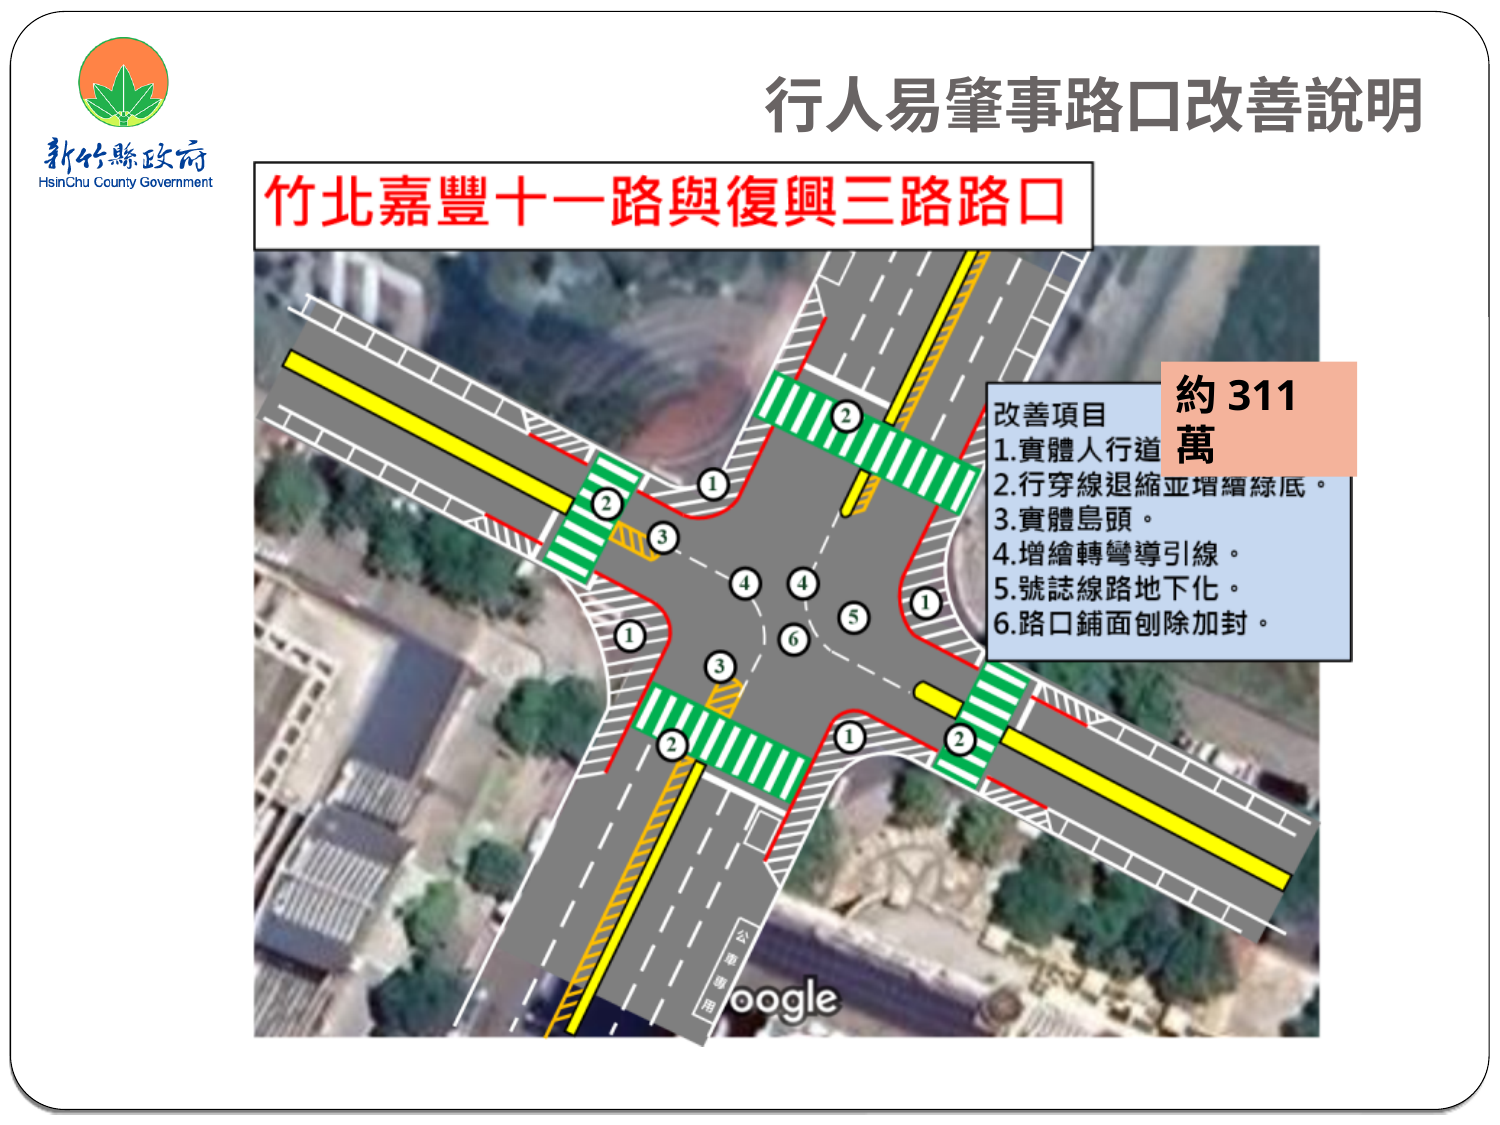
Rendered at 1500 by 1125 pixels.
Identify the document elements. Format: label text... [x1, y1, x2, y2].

text_box 約311萬 [1161, 361, 1358, 477]
picture [34, 27, 215, 234]
picture [253, 161, 1353, 1047]
title 行人易肇事路口改善說明 [750, 59, 1451, 155]
